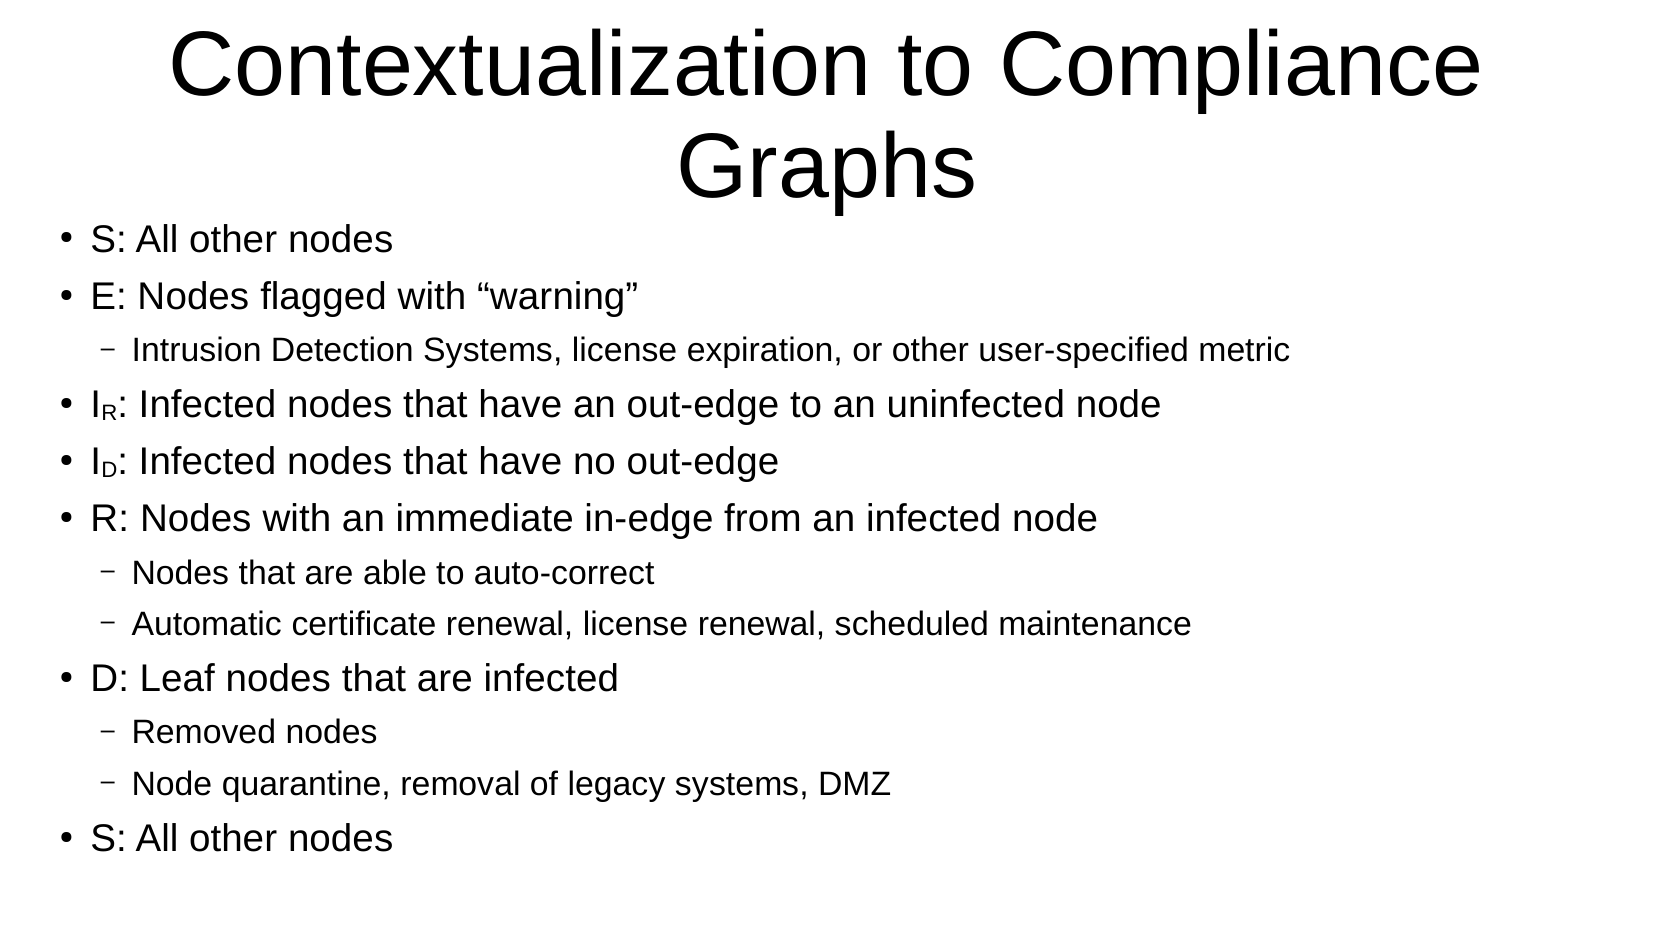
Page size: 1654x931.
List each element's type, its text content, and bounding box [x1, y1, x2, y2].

list S: All other nodes E: Nodes flagged with “warning” Intrusion Detection Systems, license expiration, or other user-specified metric IR: Infected nodes that have an out-edge to an uninfected node ID: Infected nodes that have no out-edge R: Nodes with an immediate in-edge from an infected node Nodes that are able to auto-correct Automatic certificate renewal, license renewal, scheduled maintenance D: Leaf nodes that are infected Removed nodes Node quarantine, removal of legacy systems, DMZ S: All other nodes [49, 217, 1538, 863]
title Contextualization to Compliance Graphs [82, 12, 1571, 218]
